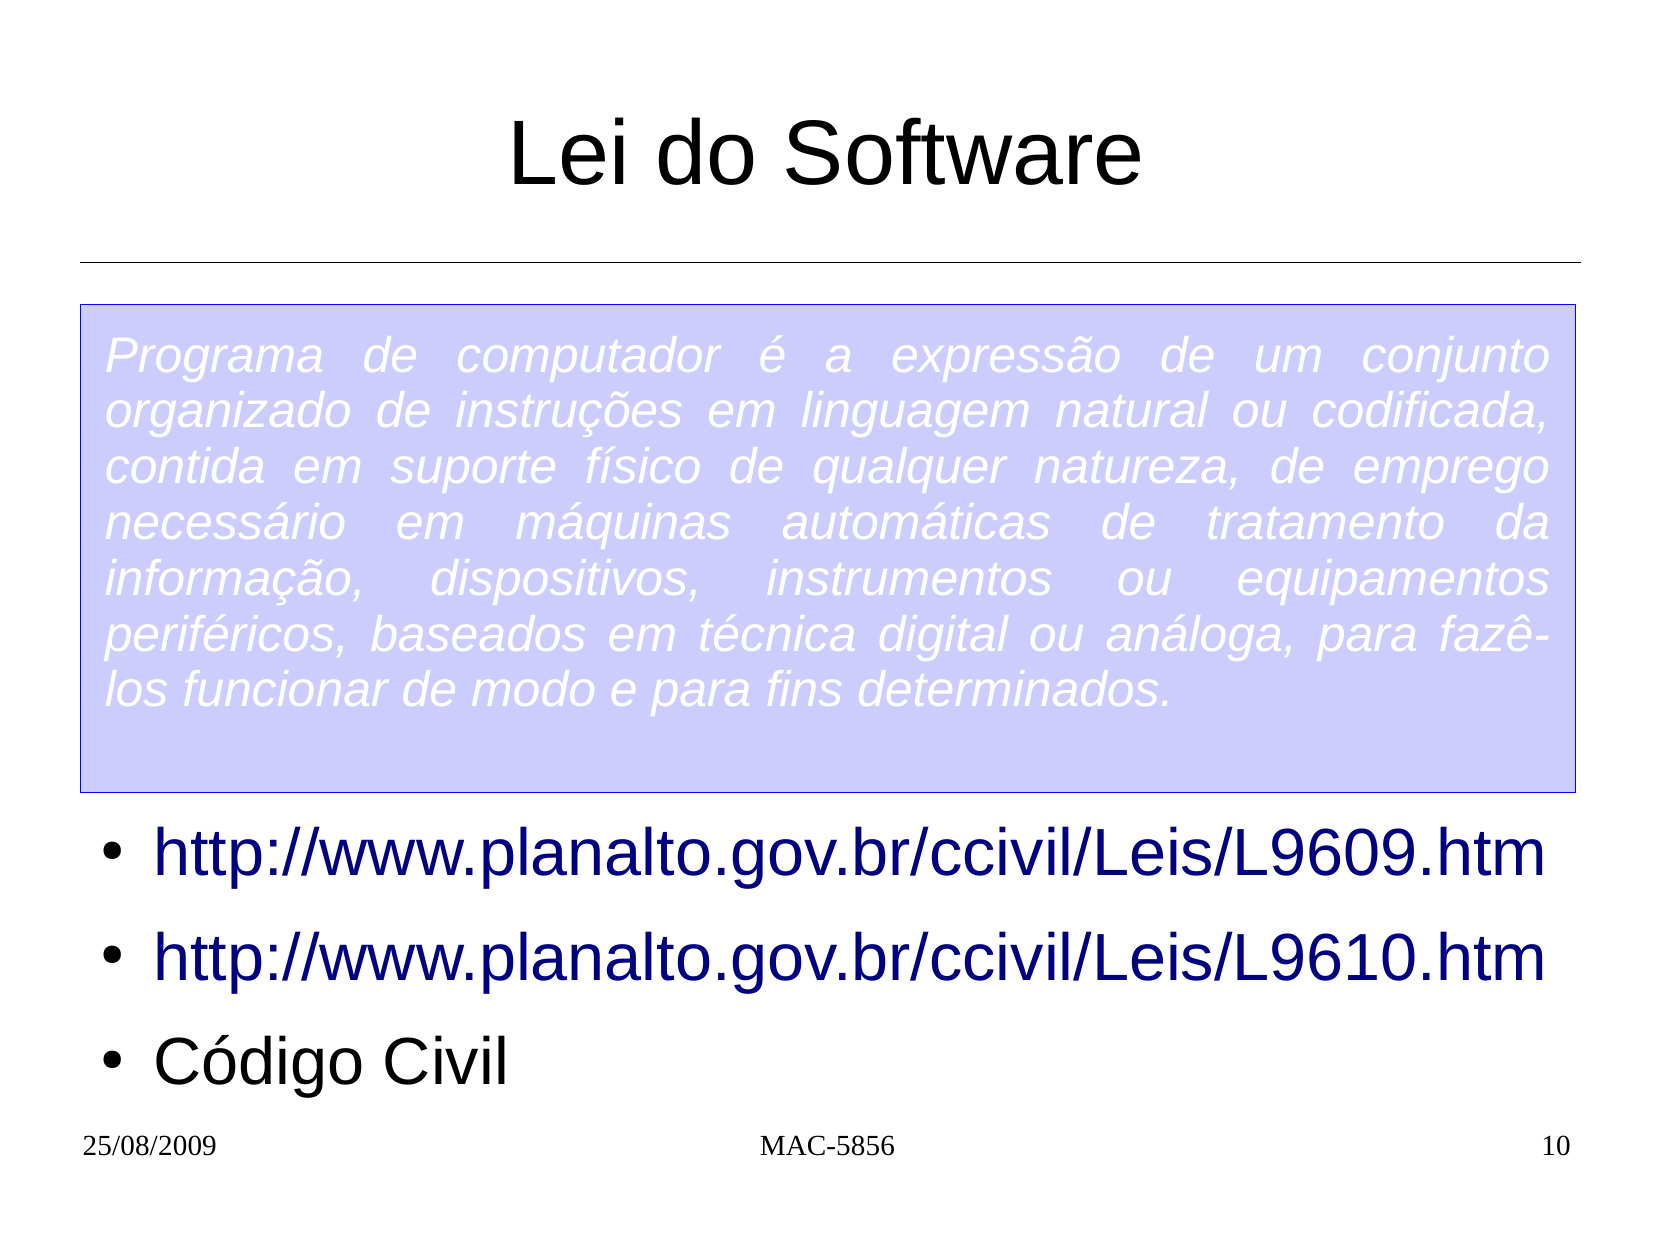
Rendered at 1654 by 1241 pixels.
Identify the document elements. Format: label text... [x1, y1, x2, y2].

title Lei do Software [82, 56, 1571, 250]
list http://www.planalto.gov.br/ccivil/Leis/L9609.htm http://www.planalto.gov.br/ccivil/Leis/L9610.htm Código Civil [82, 815, 1571, 1124]
text_box Programa de computador é a expressão de um conjunto organizado de instruções em linguagem natural ou codificada, contida em suporte físico de qualquer natureza, de emprego necessário em máquinas automáticas de tratamento da informação, dispositivos, instrumentos ou equipamentos periféricos, baseados em técnica digital ou análoga, para fazê-los funcionar de modo e para fins determinados. [80, 304, 1576, 793]
